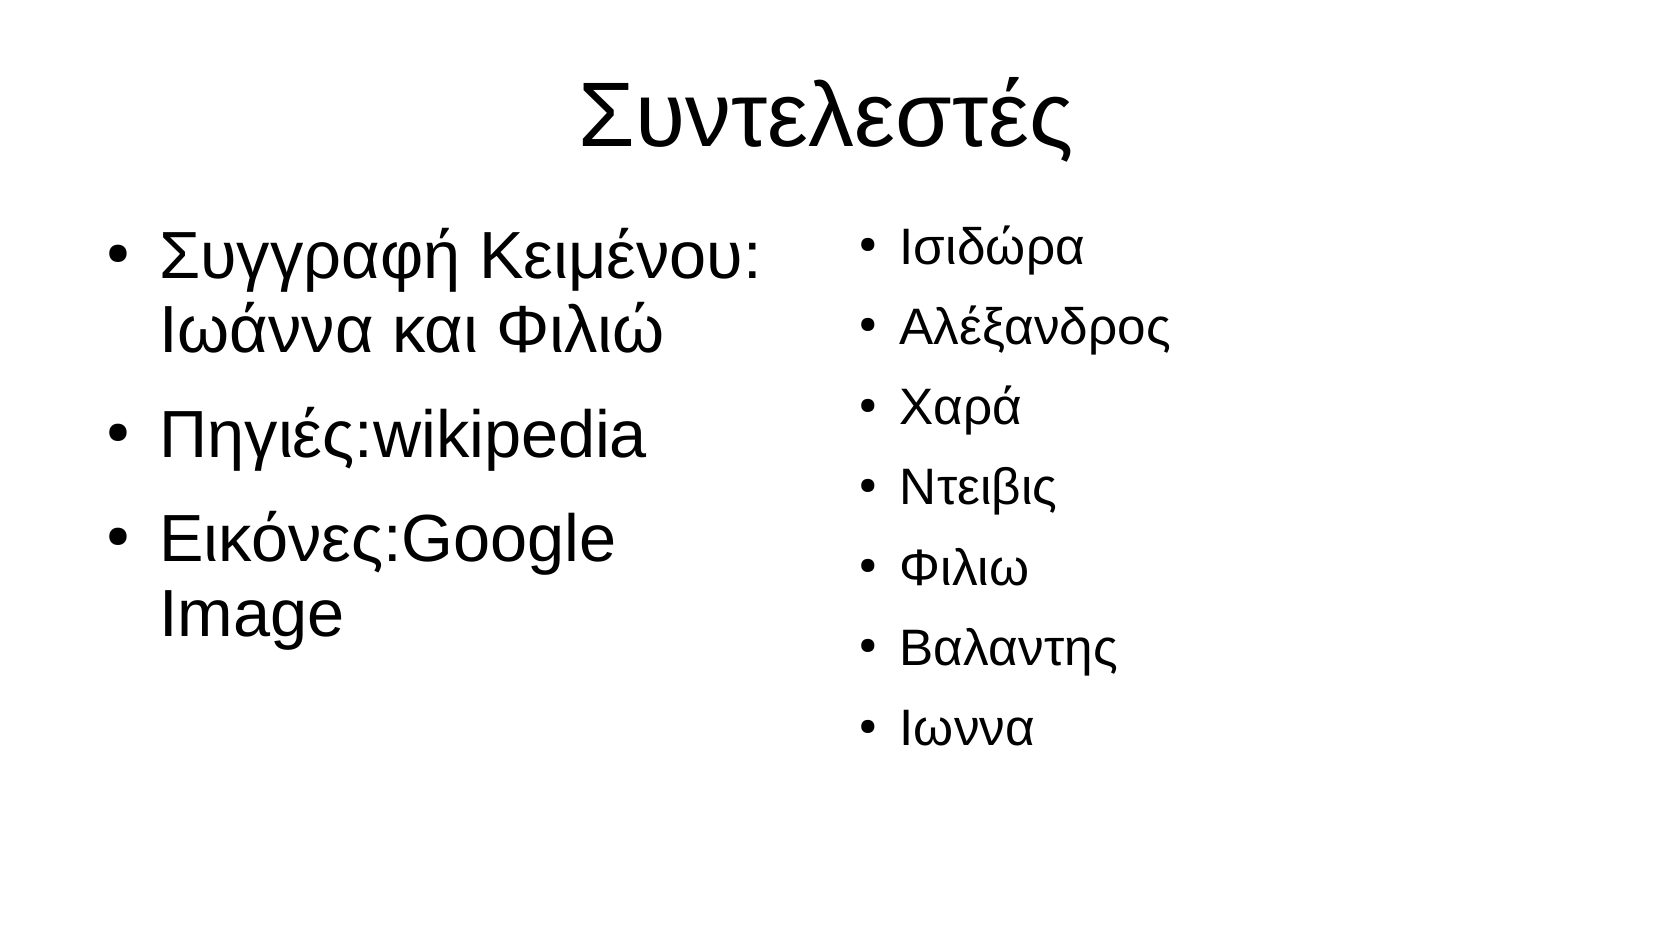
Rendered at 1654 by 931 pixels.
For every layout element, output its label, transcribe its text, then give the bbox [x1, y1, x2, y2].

title Συντελεστές [82, 37, 1571, 193]
list Ισιδώρα Αλέξανδρος Χαρά Ντειβις Φιλιω Βαλαντης Ιωννα [845, 217, 1572, 758]
list Συγγραφή Κειμένου: Ιωάννα και Φιλιώ Πηγιές:wikipedia Εικόνες:Google Image [88, 217, 815, 758]
